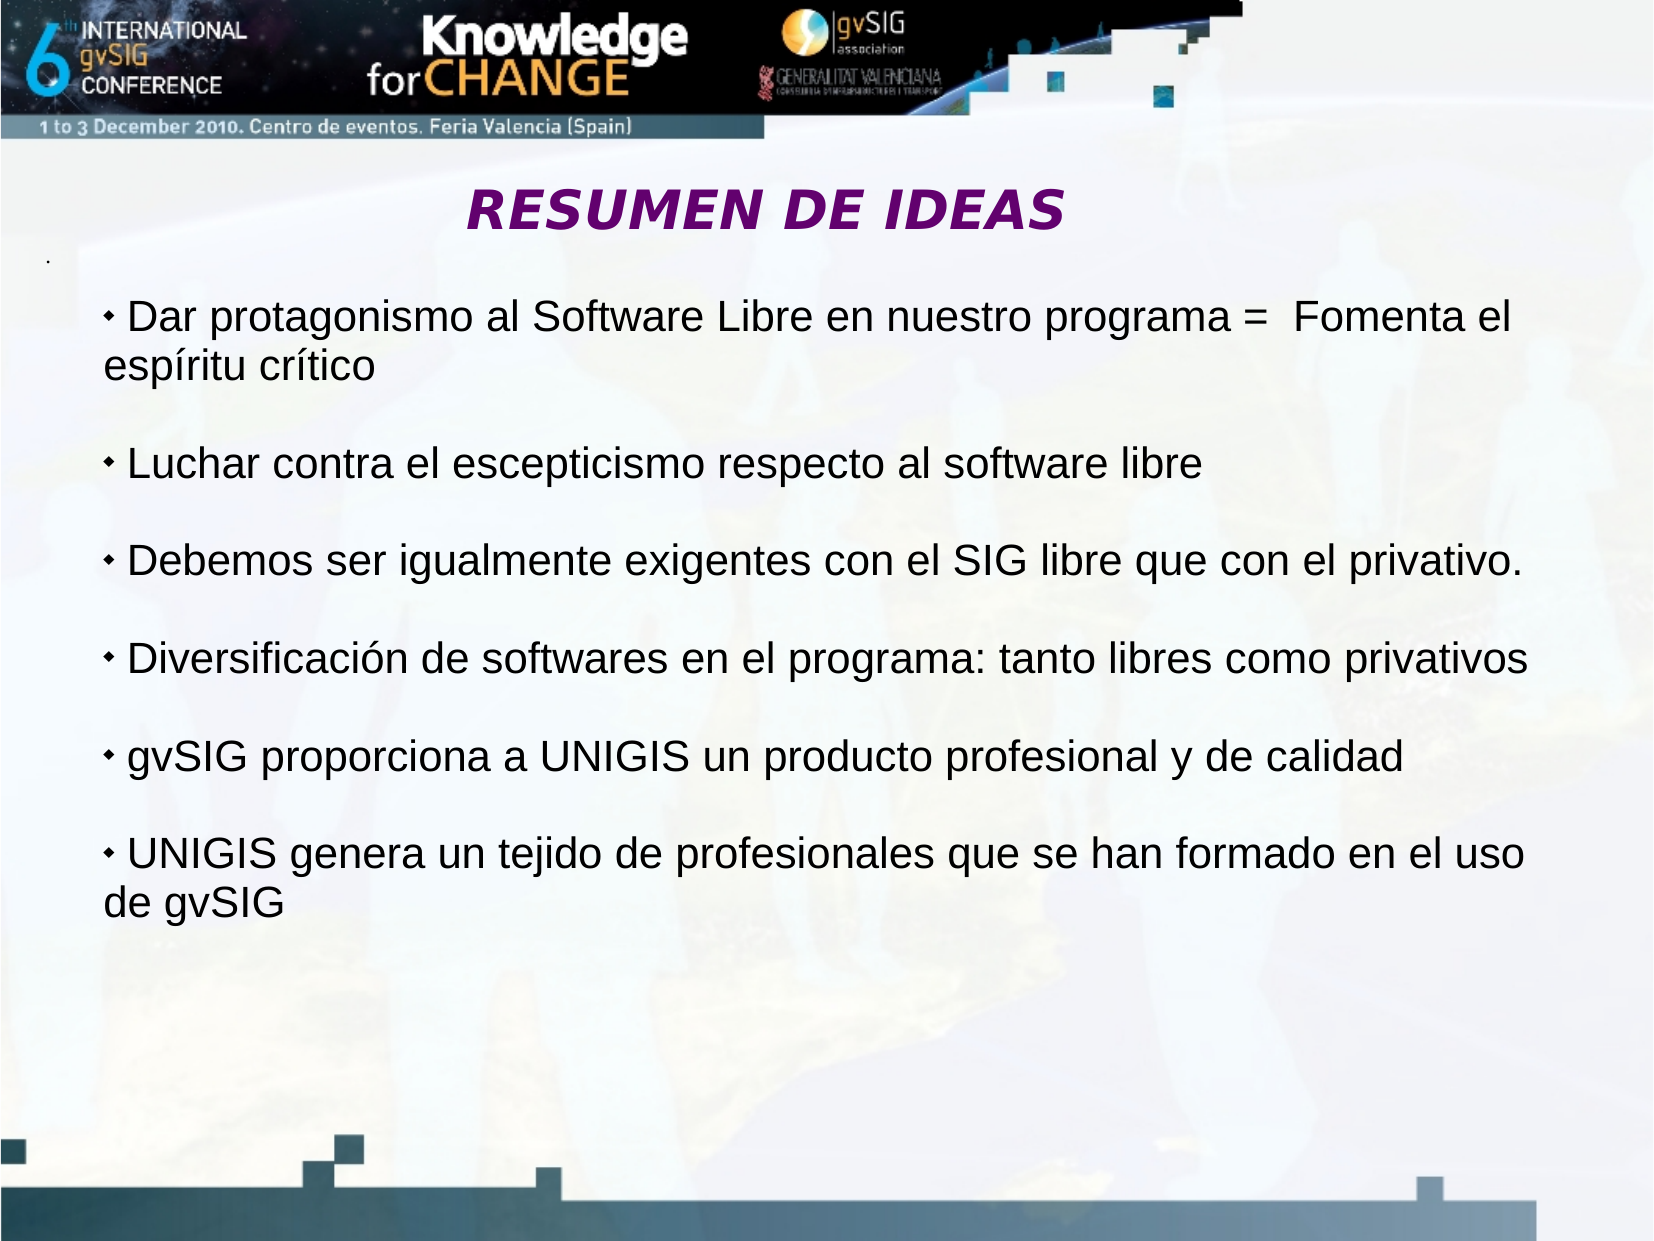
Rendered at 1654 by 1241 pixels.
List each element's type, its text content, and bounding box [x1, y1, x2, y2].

picture [0, 0, 1654, 1241]
text_box . [30, 236, 70, 284]
text_box RESUMEN DE IDEAS [451, 172, 1148, 263]
text_box Dar protagonismo al Software Libre en nuestro programa = Fomenta el espíritu crítico Luchar contra el escepticismo respecto al software libre Debemos ser igualmente exigentes con el SIG libre que con el privativo. Diversificación de softwares en el programa: tanto libres como privativos gvSIG proporciona a UNIGIS un producto profesional y de calidad UNIGIS genera un tejido de profesionales que se han formado en el uso de gvSIG [88, 285, 1595, 940]
